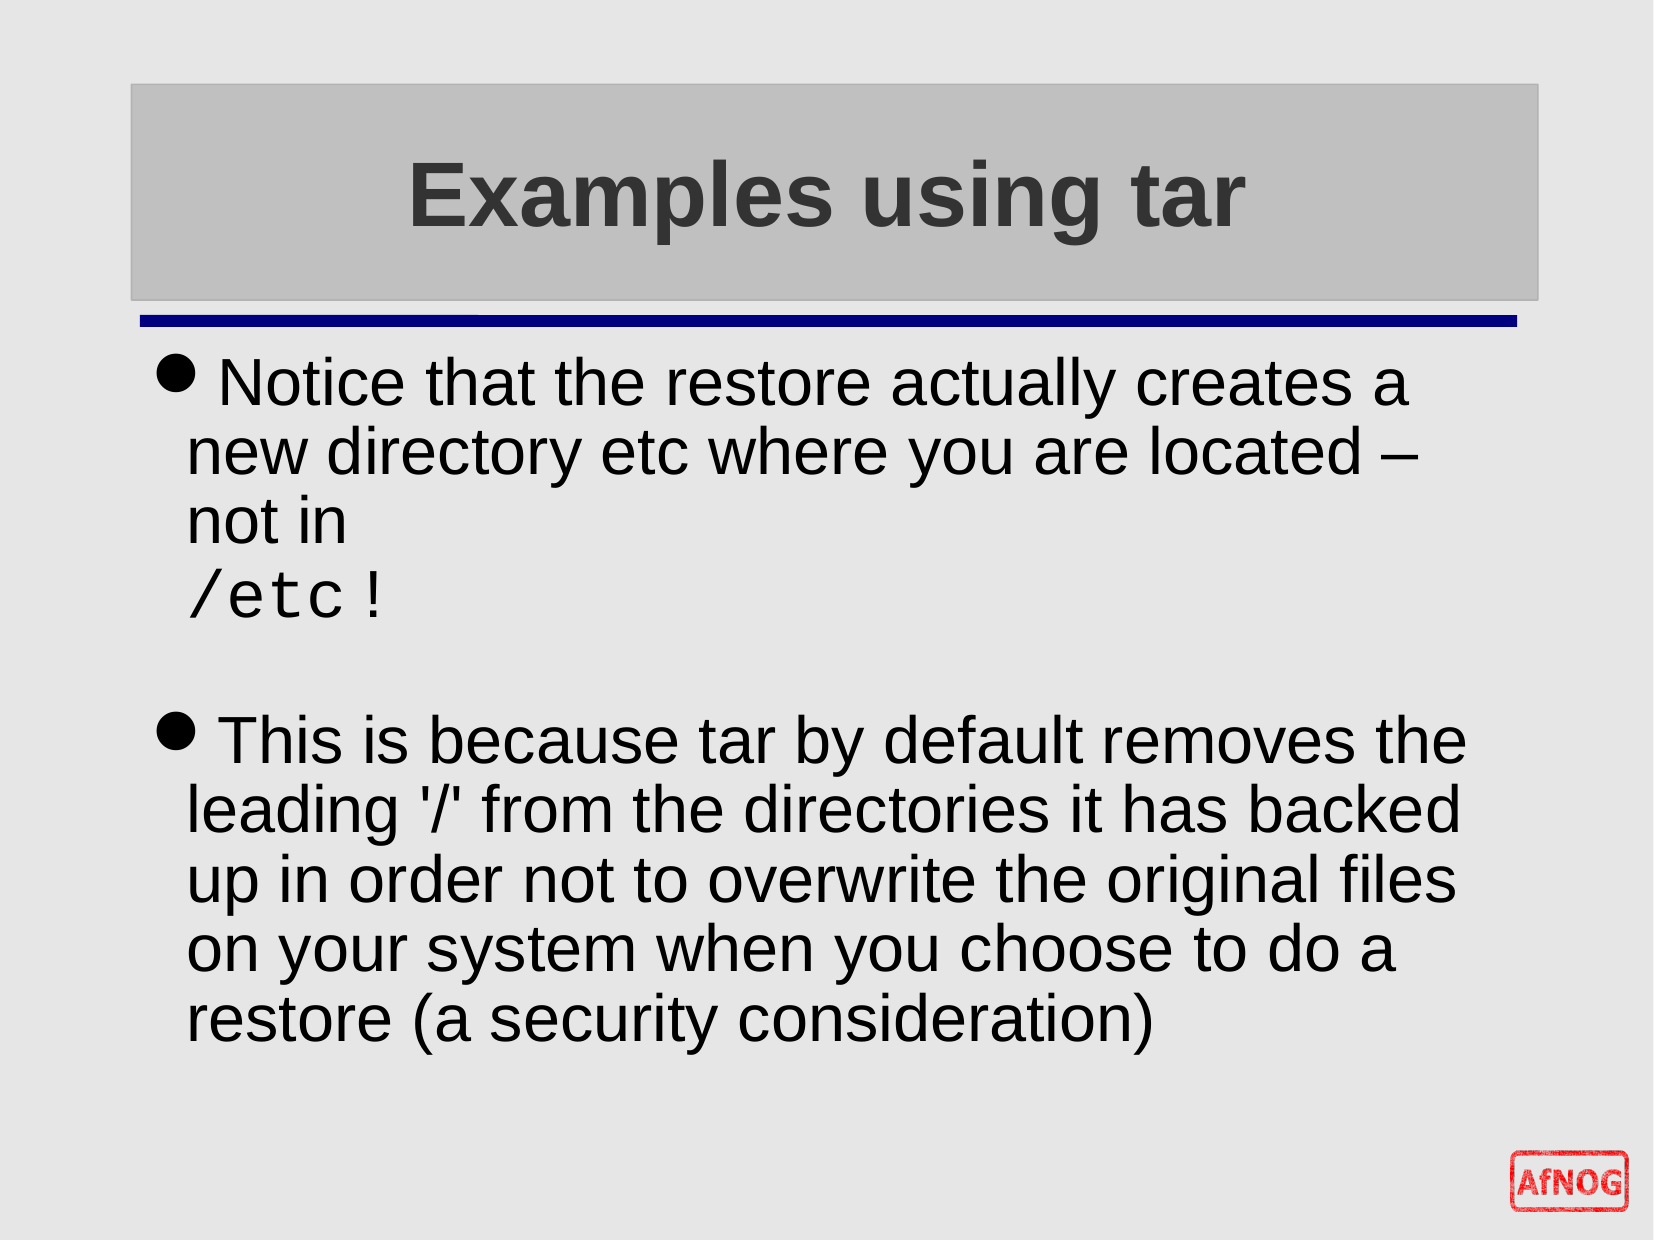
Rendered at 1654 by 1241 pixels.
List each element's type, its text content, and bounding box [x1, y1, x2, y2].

picture [1510, 1150, 1629, 1212]
text_box Notice that the restore actually creates a new directory etc where you are located – not in /etc ! This is because tar by default removes the leading '/' from the directories it has backed up in order not to overwrite the original files on your system when you choose to do a restore (a security consideration) [115, 344, 1529, 1127]
text_box Examples using tar [121, 91, 1534, 299]
